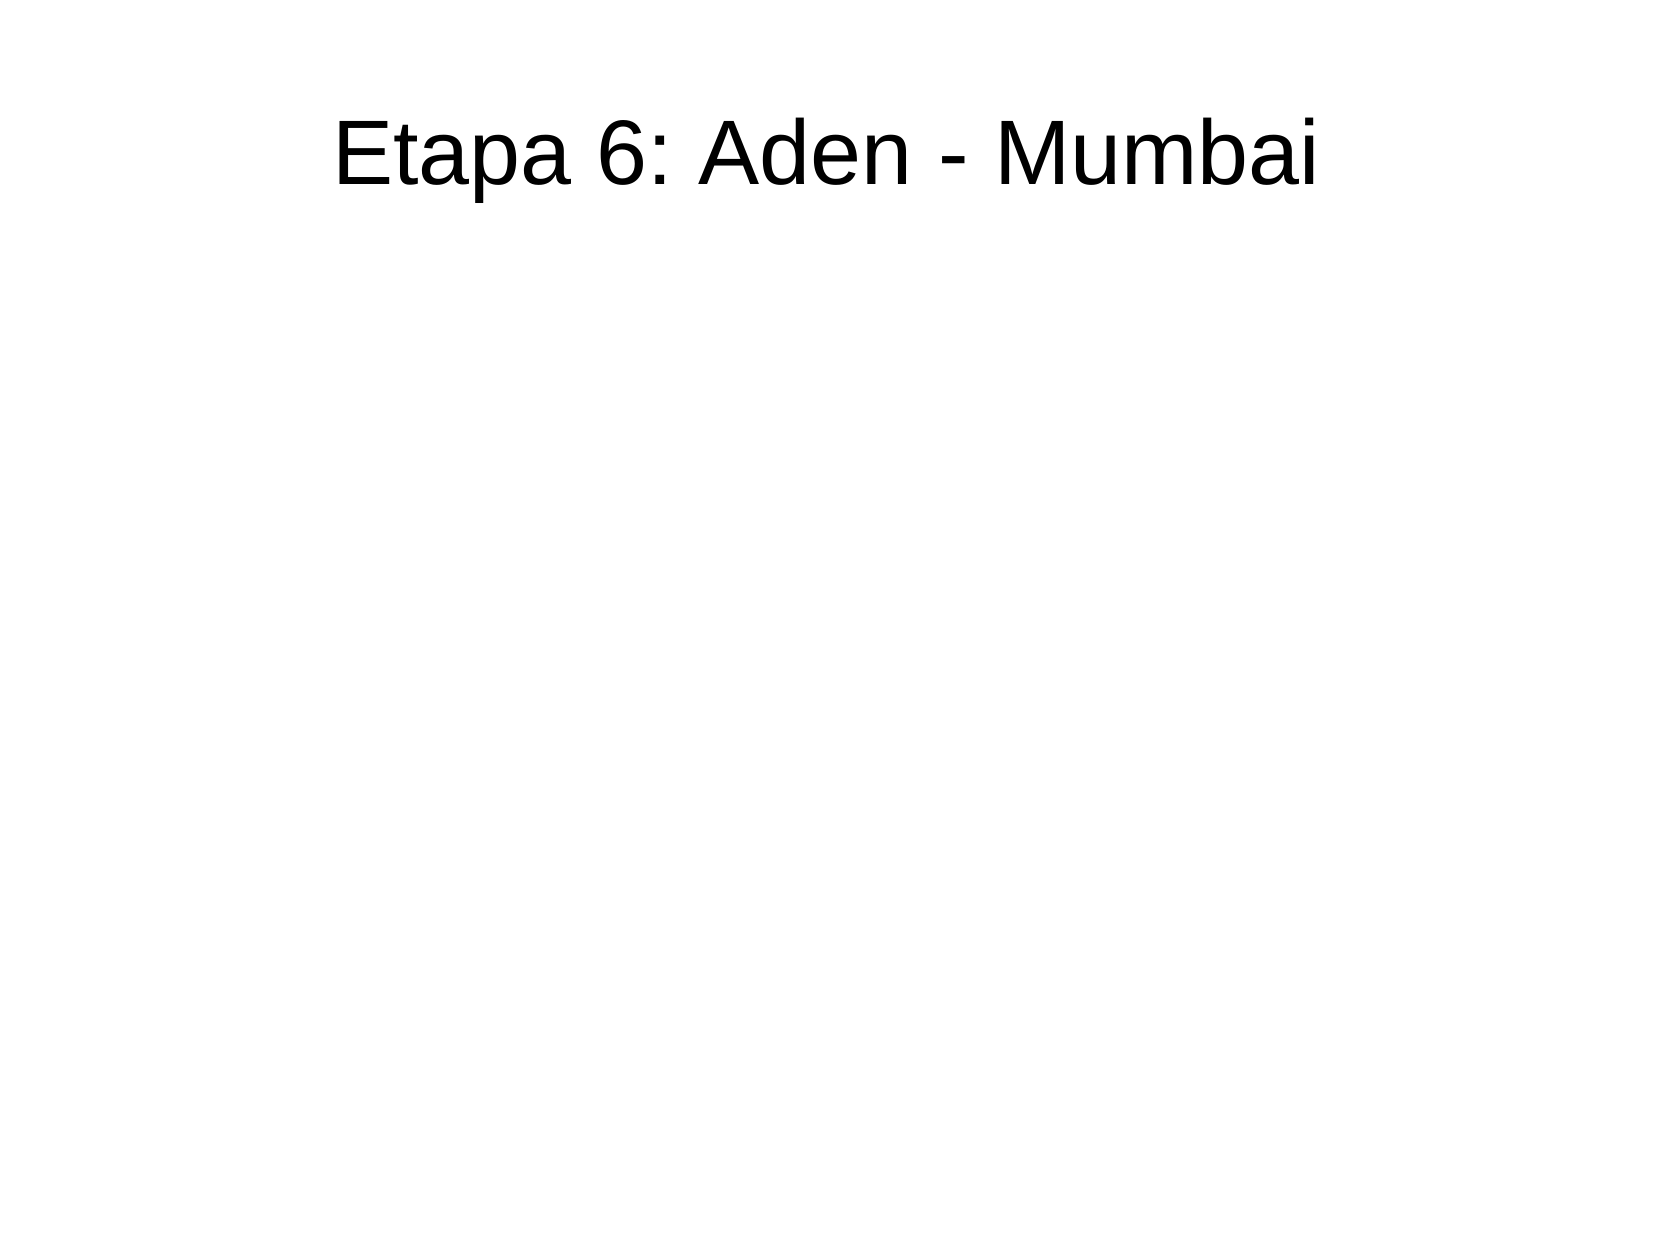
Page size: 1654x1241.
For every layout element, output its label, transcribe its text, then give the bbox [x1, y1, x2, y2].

title Etapa 6: Aden - Mumbai [82, 49, 1571, 257]
